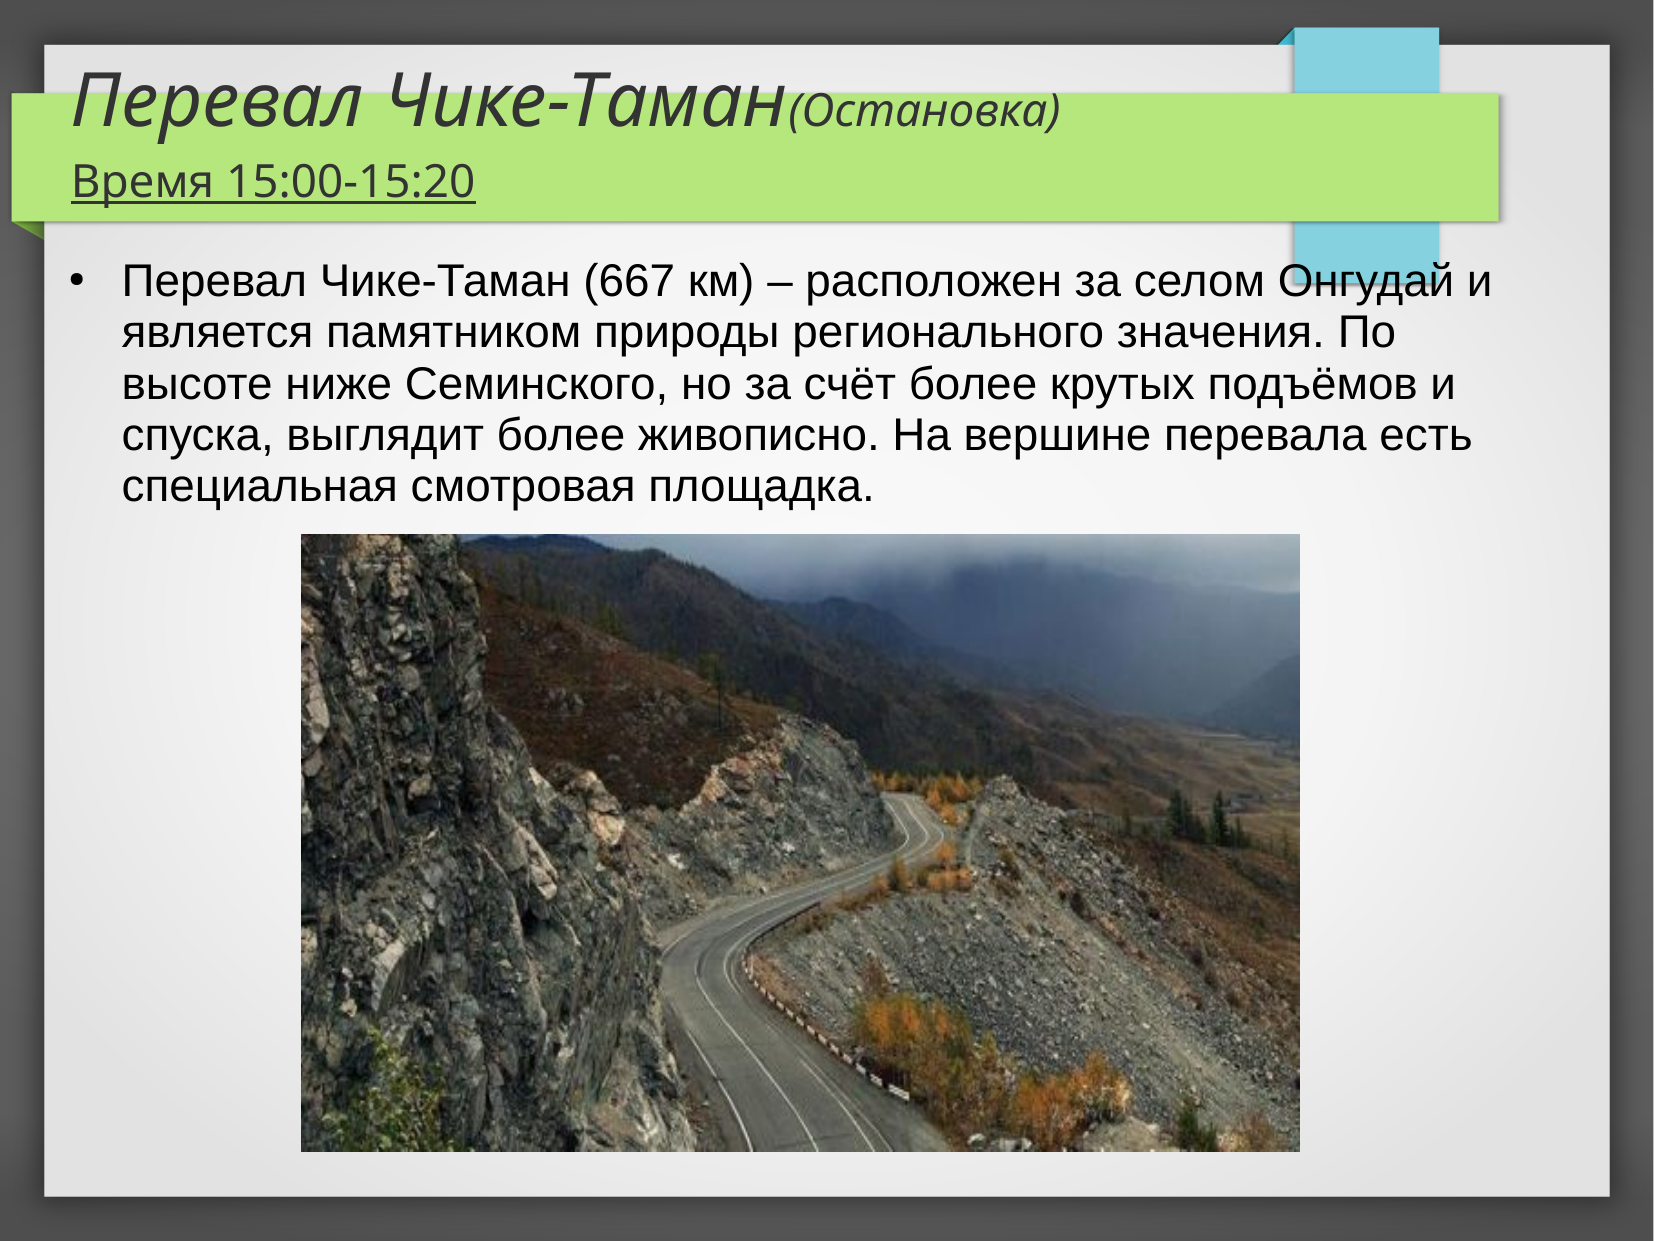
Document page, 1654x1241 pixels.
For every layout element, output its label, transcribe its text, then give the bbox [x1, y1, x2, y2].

list Перевал Чике-Таман (667 км) – расположен за селом Онгудай и является памятником природы регионального значения. По высоте ниже Семинского, но за счёт более крутых подъёмов и спуска, выглядит более живописно. На вершине перевала есть специальная смотровая площадка. [50, 255, 1506, 975]
picture [0, 0, 1654, 1241]
title Перевал Чике-Таман(Остановка) Время 15:00-15:20 [70, 59, 1229, 255]
